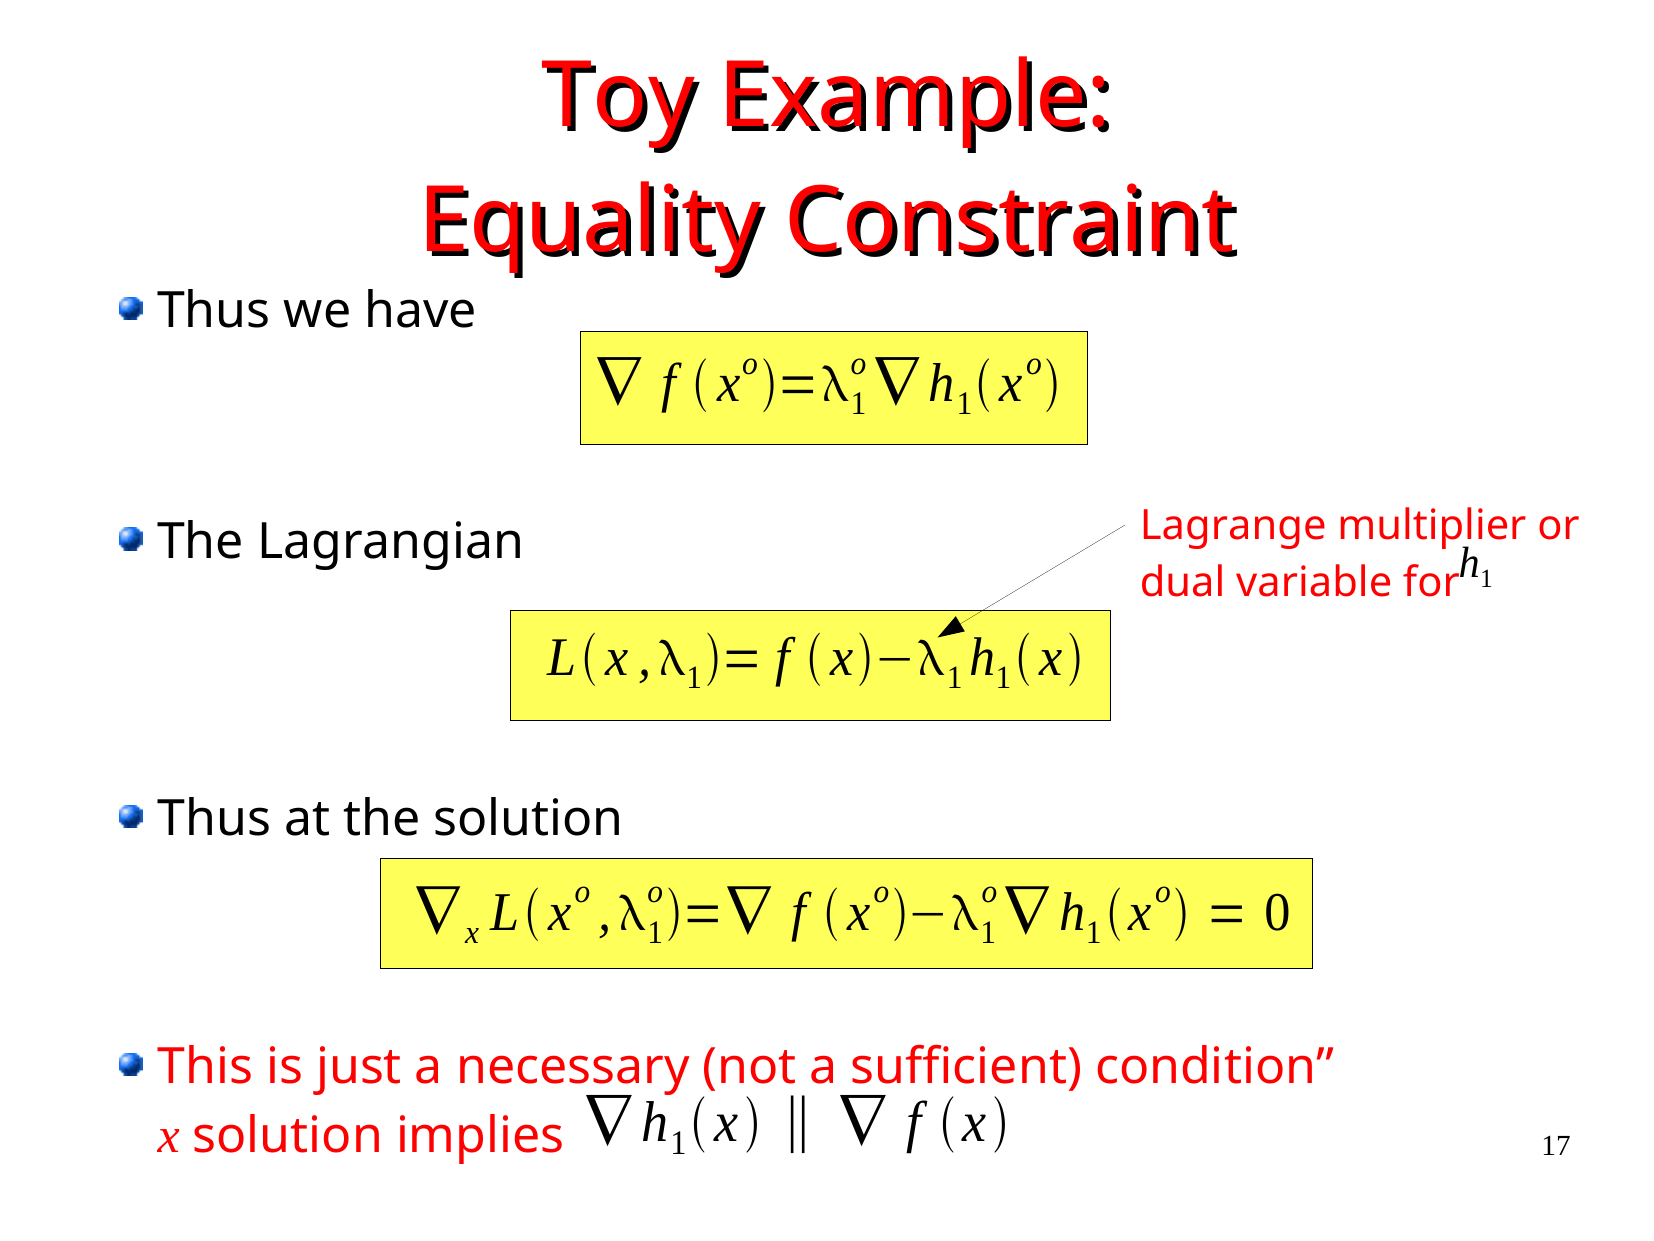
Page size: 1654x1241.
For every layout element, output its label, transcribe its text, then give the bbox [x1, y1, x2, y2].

text_box [380, 858, 1313, 969]
chart [1450, 538, 1499, 595]
text_box The Lagrangian [105, 497, 1125, 568]
text_box [510, 610, 1111, 721]
title Toy Example: Equality Constraint [82, 49, 1571, 257]
text_box This is just a necessary (not a sufficient) condition” x solution implies [105, 1022, 1613, 1150]
chart [577, 1089, 1016, 1163]
text_box [580, 338, 1088, 445]
text_box Thus at the solution [105, 774, 1576, 846]
chart [407, 874, 1297, 952]
text_box Lagrange multiplier or dual variable for [1125, 487, 1613, 596]
text_box The Lagrangian [1056, 526, 1125, 568]
chart [588, 345, 1068, 424]
text_box Thus we have [105, 266, 1576, 338]
chart [537, 625, 1090, 697]
